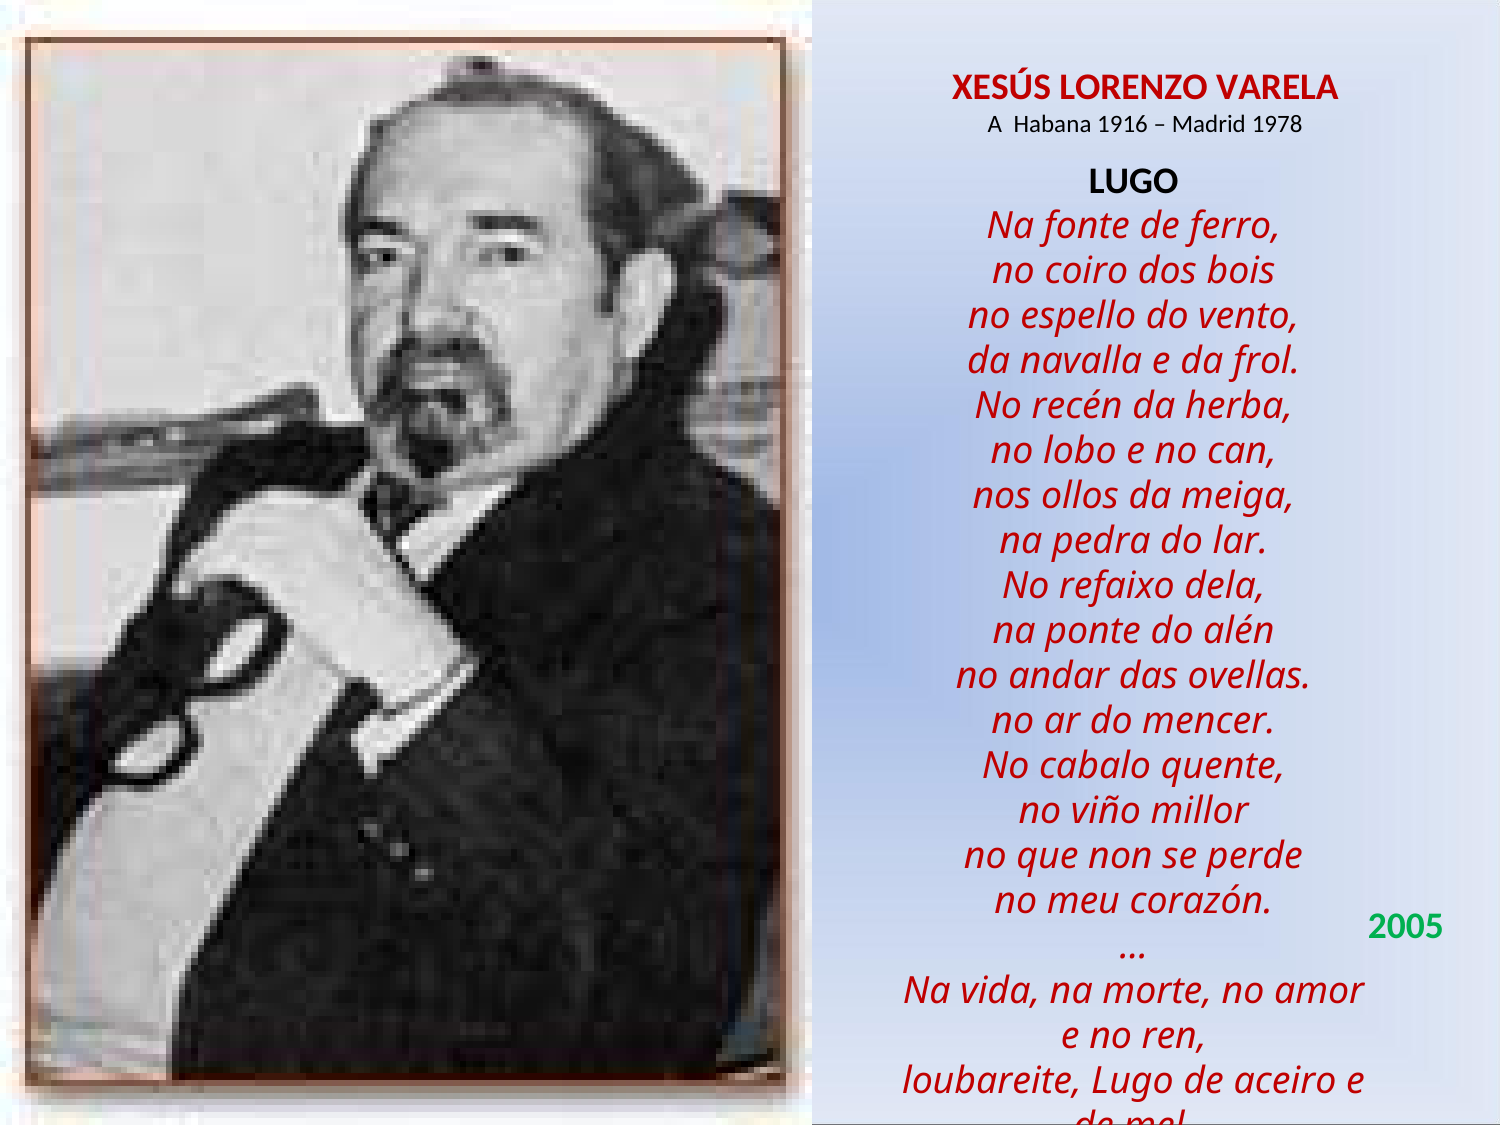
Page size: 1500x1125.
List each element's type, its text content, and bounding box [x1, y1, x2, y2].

text_box 2005 [1391, 917, 1400, 935]
text_box LUGO Na fonte de ferro, no coiro dos bois no espello do vento, da navalla e da frol. No recén da herba, no lobo e no can, nos ollos da meiga, na pedra do lar. No refaixo dela, na ponte do alén no andar das ovellas. no ar do mencer. No cabalo quente, no viño millor no que non se perde no meu corazón. ... Na vida, na morte, no amor e no ren, loubareite, Lugo de aceiro e de mel. [879, 148, 1388, 1125]
picture [0, 0, 1500, 1125]
text_box XESÚS LORENZO VARELA A Habana 1916 – Madrid 1978 [879, 54, 1412, 146]
text_box 2005 [1388, 893, 1459, 954]
